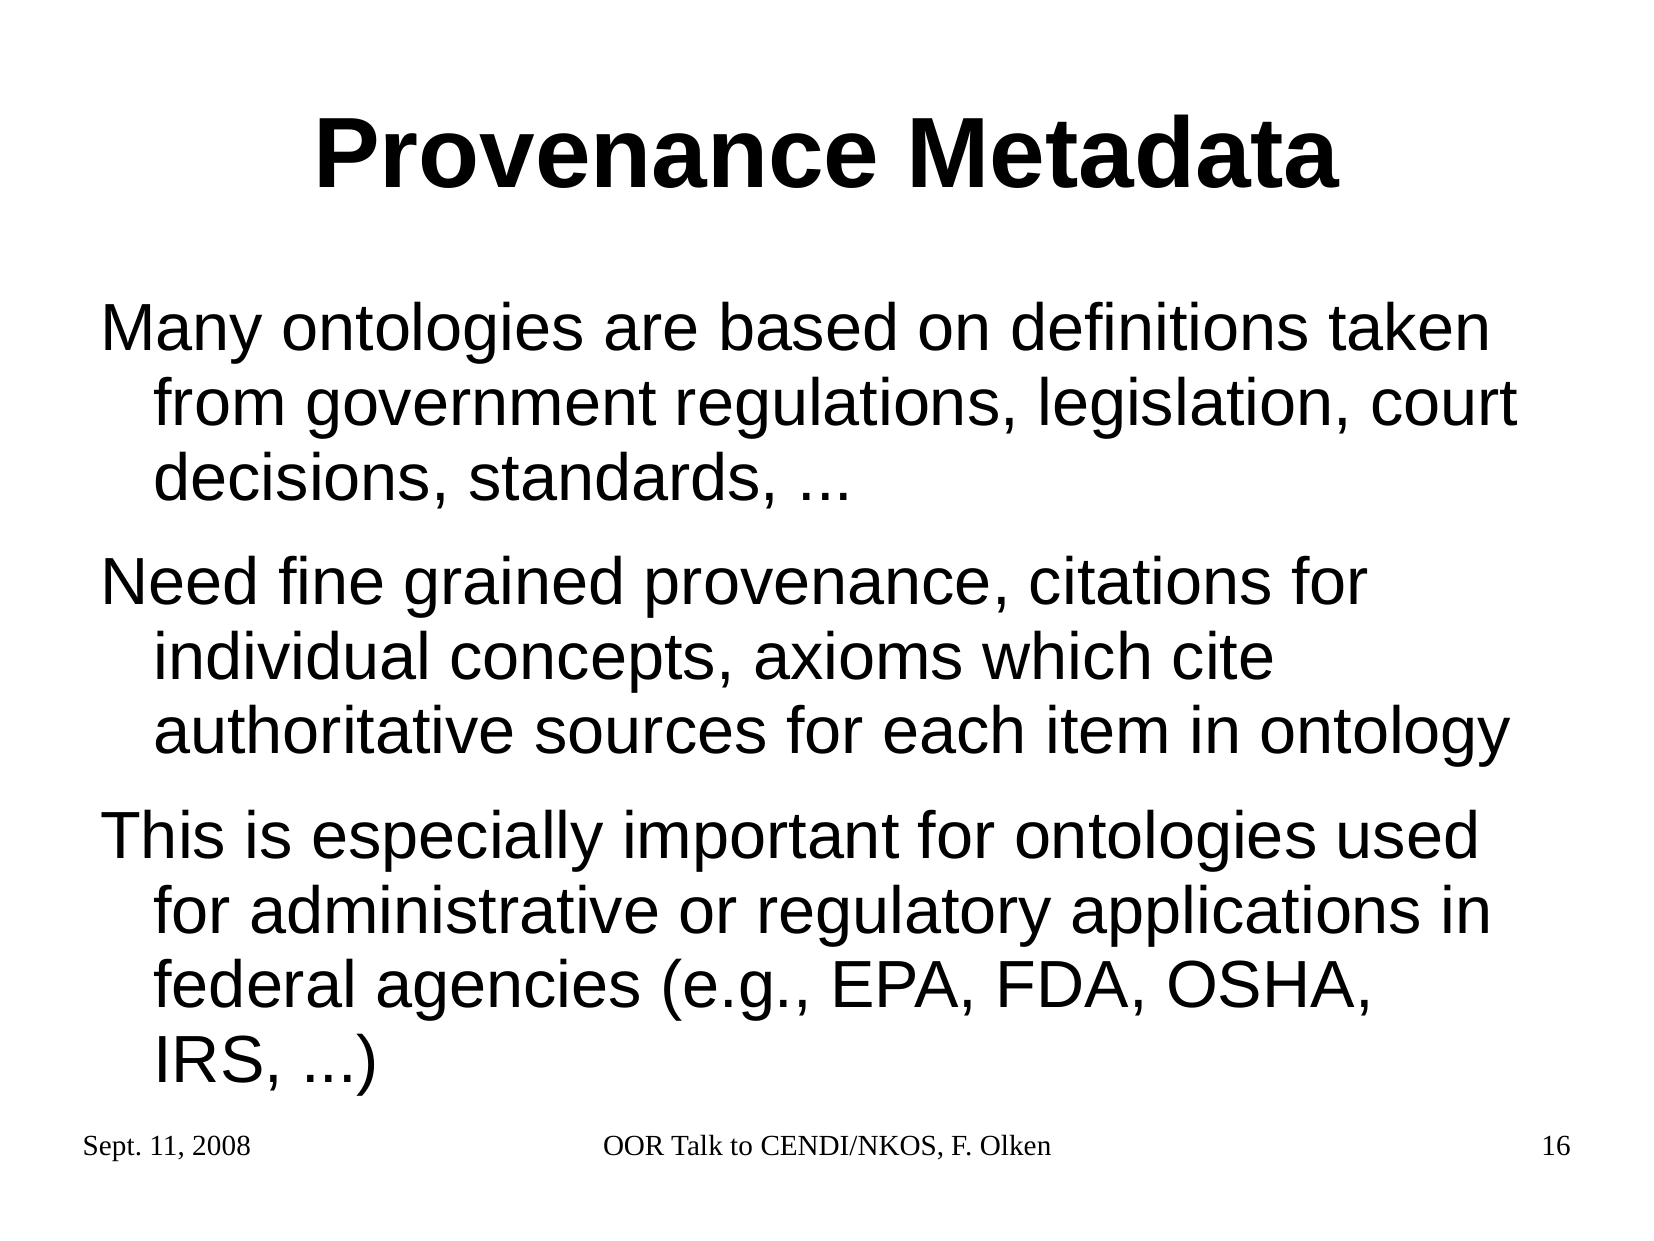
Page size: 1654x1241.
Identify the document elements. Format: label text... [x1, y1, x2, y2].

list Many ontologies are based on definitions taken from government regulations, legislation, court decisions, standards, ... Need fine grained provenance, citations for individual concepts, axioms which cite authoritative sources for each item in ontology This is especially important for ontologies used for administrative or regulatory applications in federal agencies (e.g., EPA, FDA, OSHA, IRS, ...) [82, 290, 1571, 1097]
title Provenance Metadata [82, 56, 1571, 250]
